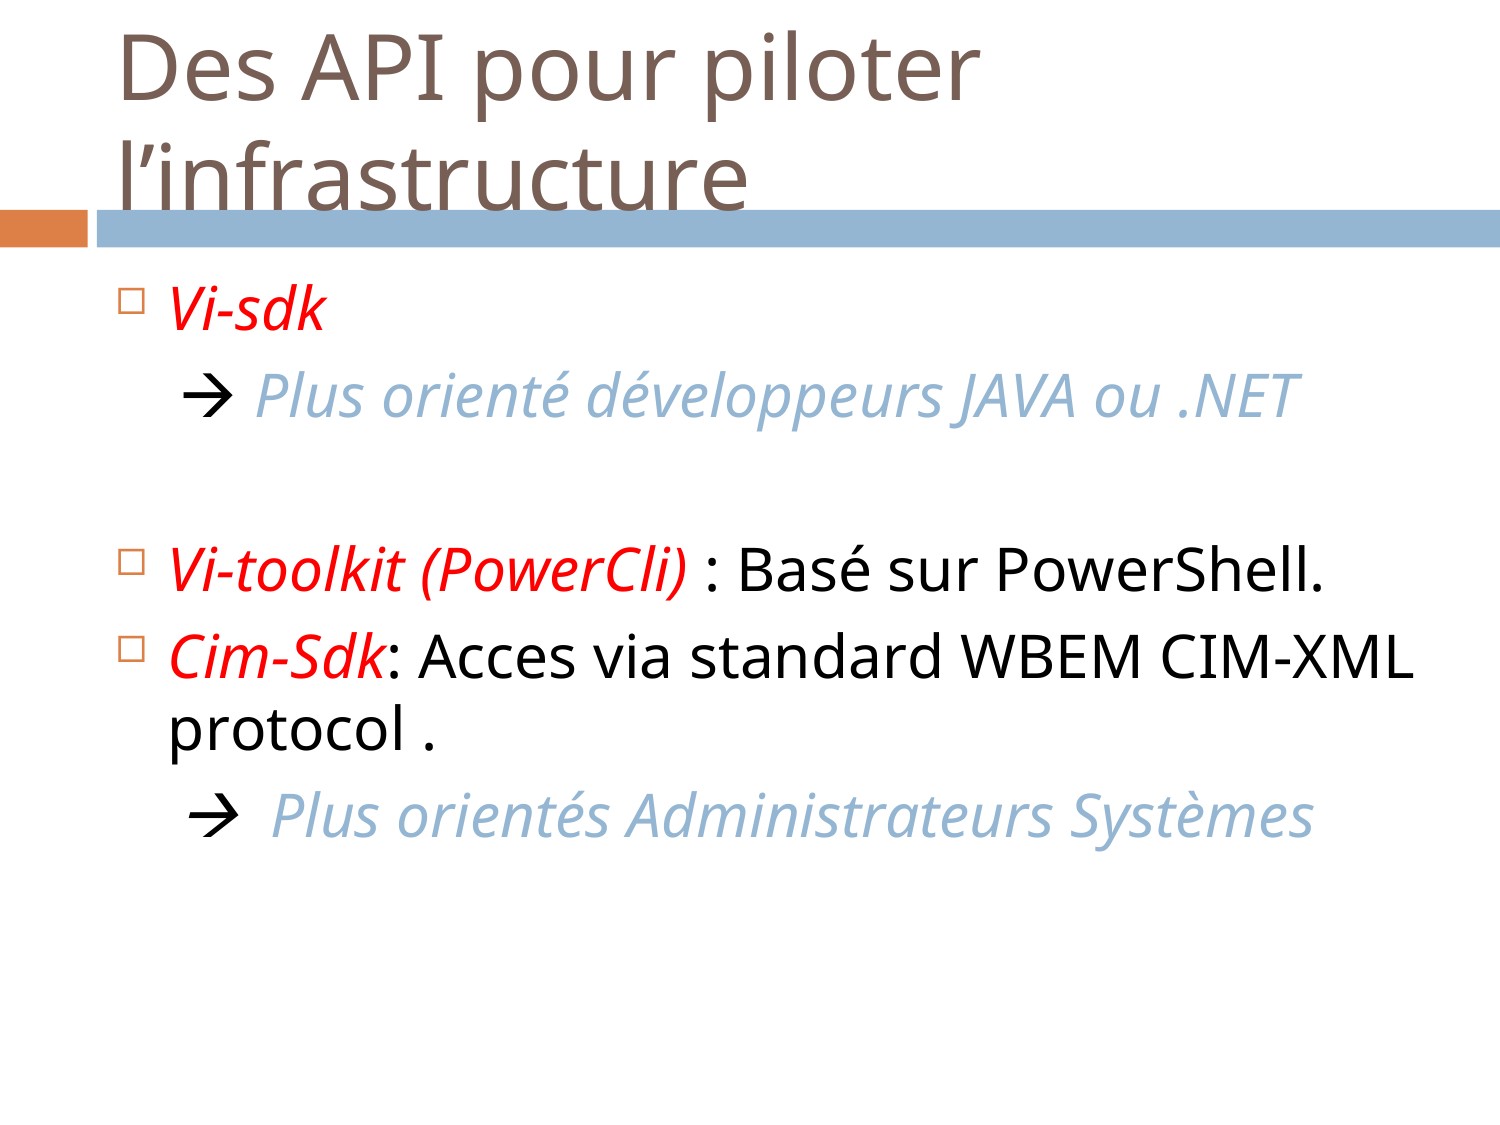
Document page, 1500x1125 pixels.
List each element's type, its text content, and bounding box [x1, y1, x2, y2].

list Vi-sdk  Plus orienté développeurs JAVA ou .NET Vi-toolkit (PowerCli) : Basé sur PowerShell. Cim-Sdk: Acces via standard WBEM CIM-XML protocol .  Plus orientés Administrateurs Systèmes [100, 262, 1438, 1125]
title Des API pour piloter l’infrastructure [100, 37, 1438, 201]
